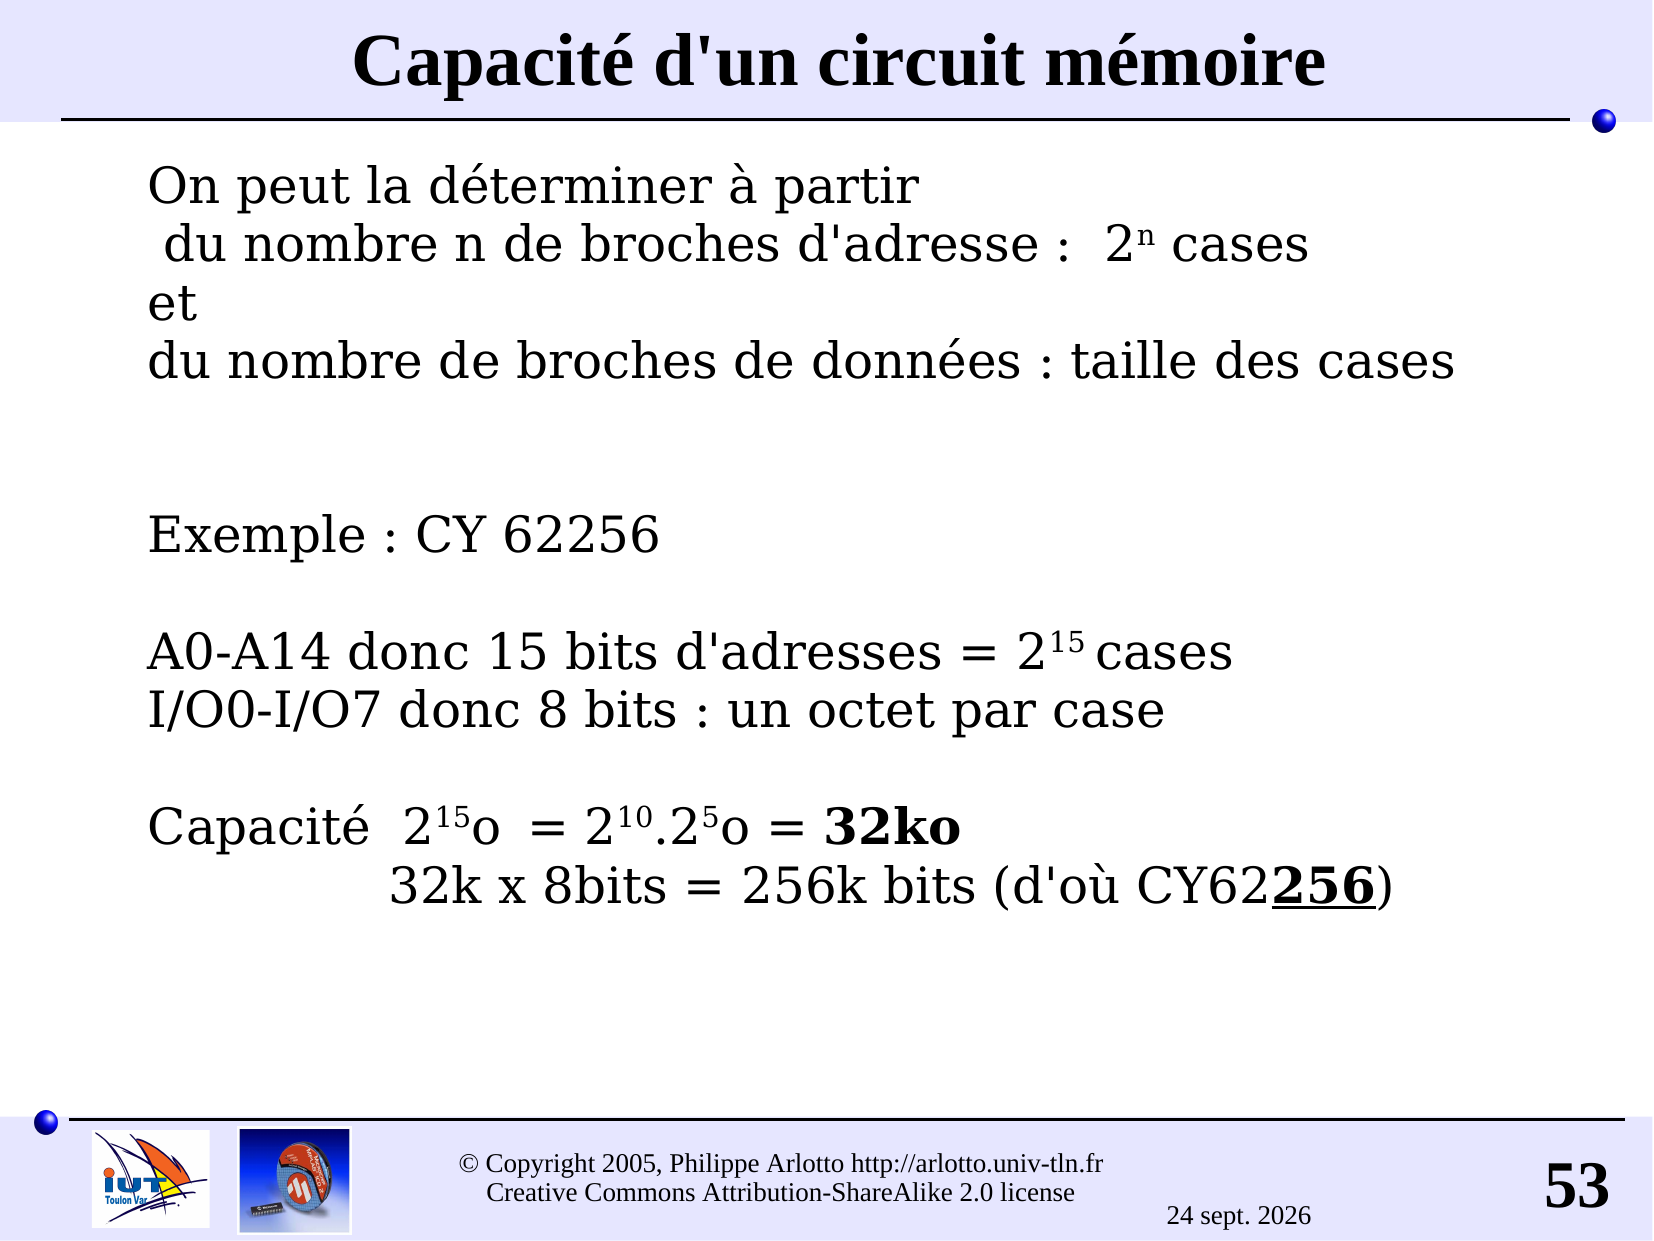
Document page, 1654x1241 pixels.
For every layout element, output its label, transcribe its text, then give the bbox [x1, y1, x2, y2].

text_box On peut la déterminer à partir du nombre n de broches d'adresse : 2n cases et du nombre de broches de données : taille des cases Exemple : CY 62256 A0-A14 donc 15 bits d'adresses = 215 cases I/O0-I/O7 donc 8 bits : un octet par case Capacité 215o = 210.25o = 32ko 32k x 8bits = 256k bits (d'où CY62256) [147, 156, 1458, 974]
picture [237, 1126, 352, 1235]
title Capacité d'un circuit mémoire [95, 11, 1585, 110]
